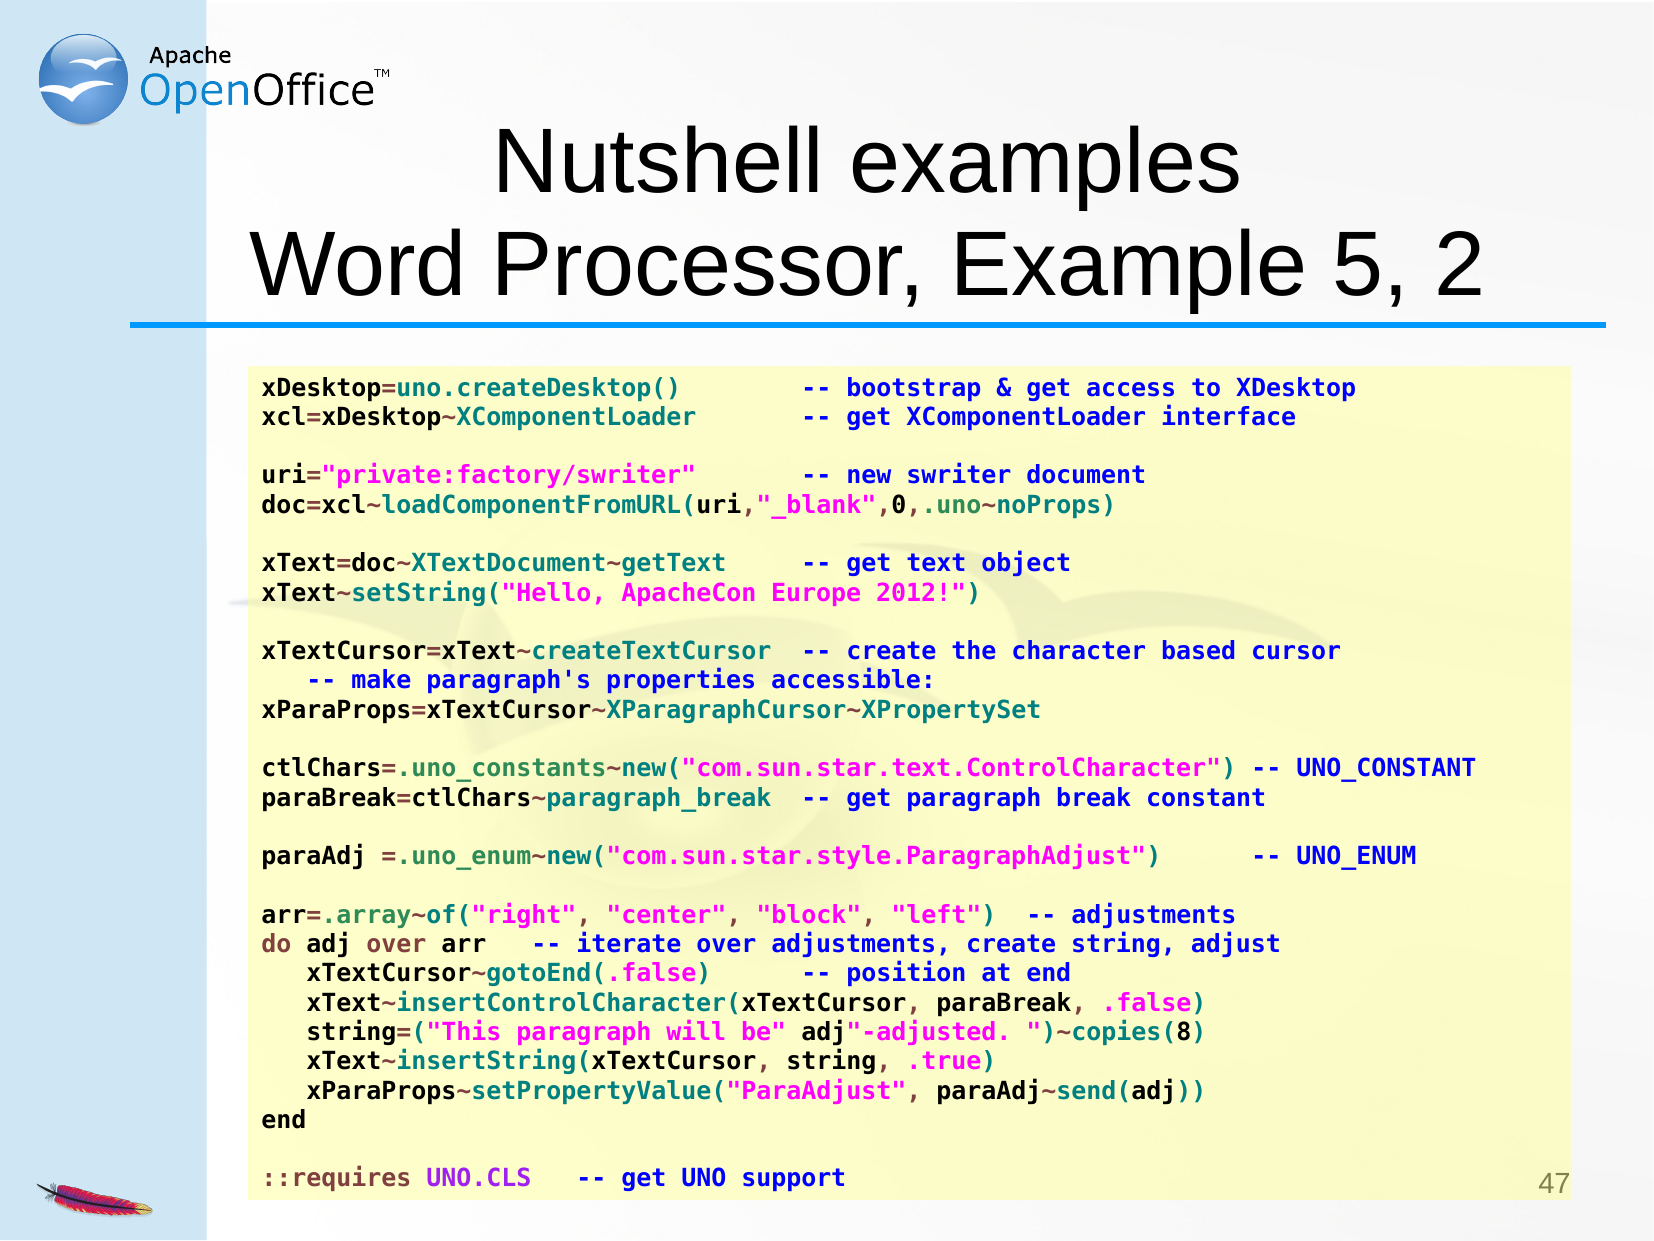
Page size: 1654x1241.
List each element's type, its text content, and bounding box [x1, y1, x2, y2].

title Nutshell examples Word Processor, Example 5, 2 [165, 108, 1571, 316]
text_box xDesktop=uno.createDesktop() -- bootstrap & get access to XDesktop xcl=xDesktop~XComponentLoader -- get XComponentLoader interface uri="private:factory/swriter" -- new swriter document doc=xcl~loadComponentFromURL(uri,"_blank",0,.uno~noProps) xText=doc~XTextDocument~getText -- get text object xText~setString("Hello, ApacheCon Europe 2012!") xTextCursor=xText~createTextCursor -- create the character based cursor -- make paragraph's properties accessible: xParaProps=xTextCursor~XParagraphCursor~XPropertySet ctlChars=.uno_constants~new("com.sun.star.text.ControlCharacter") -- UNO_CONSTANT paraBreak=ctlChars~paragraph_break -- get paragraph break constant paraAdj =.uno_enum~new("com.sun.star.style.ParagraphAdjust") -- UNO_ENUM arr=.array~of("right", "center", "block", "left") -- adjustments do adj over arr -- iterate over adjustments, create string, adjust xTextCursor~gotoEnd(.false) -- position at end xText~insertControlCharacter(xTextCursor, paraBreak, .false) string=("This paragraph will be" adj"-adjusted. ")~copies(8) xText~insertString(xTextCursor, string, .true) xParaProps~setPropertyValue("ParaAdjust", paraAdj~send(adj)) end ::requires UNO.CLS -- get UNO support [248, 366, 1571, 1200]
picture [35, 2, 1654, 1241]
picture [35, 1181, 154, 1219]
